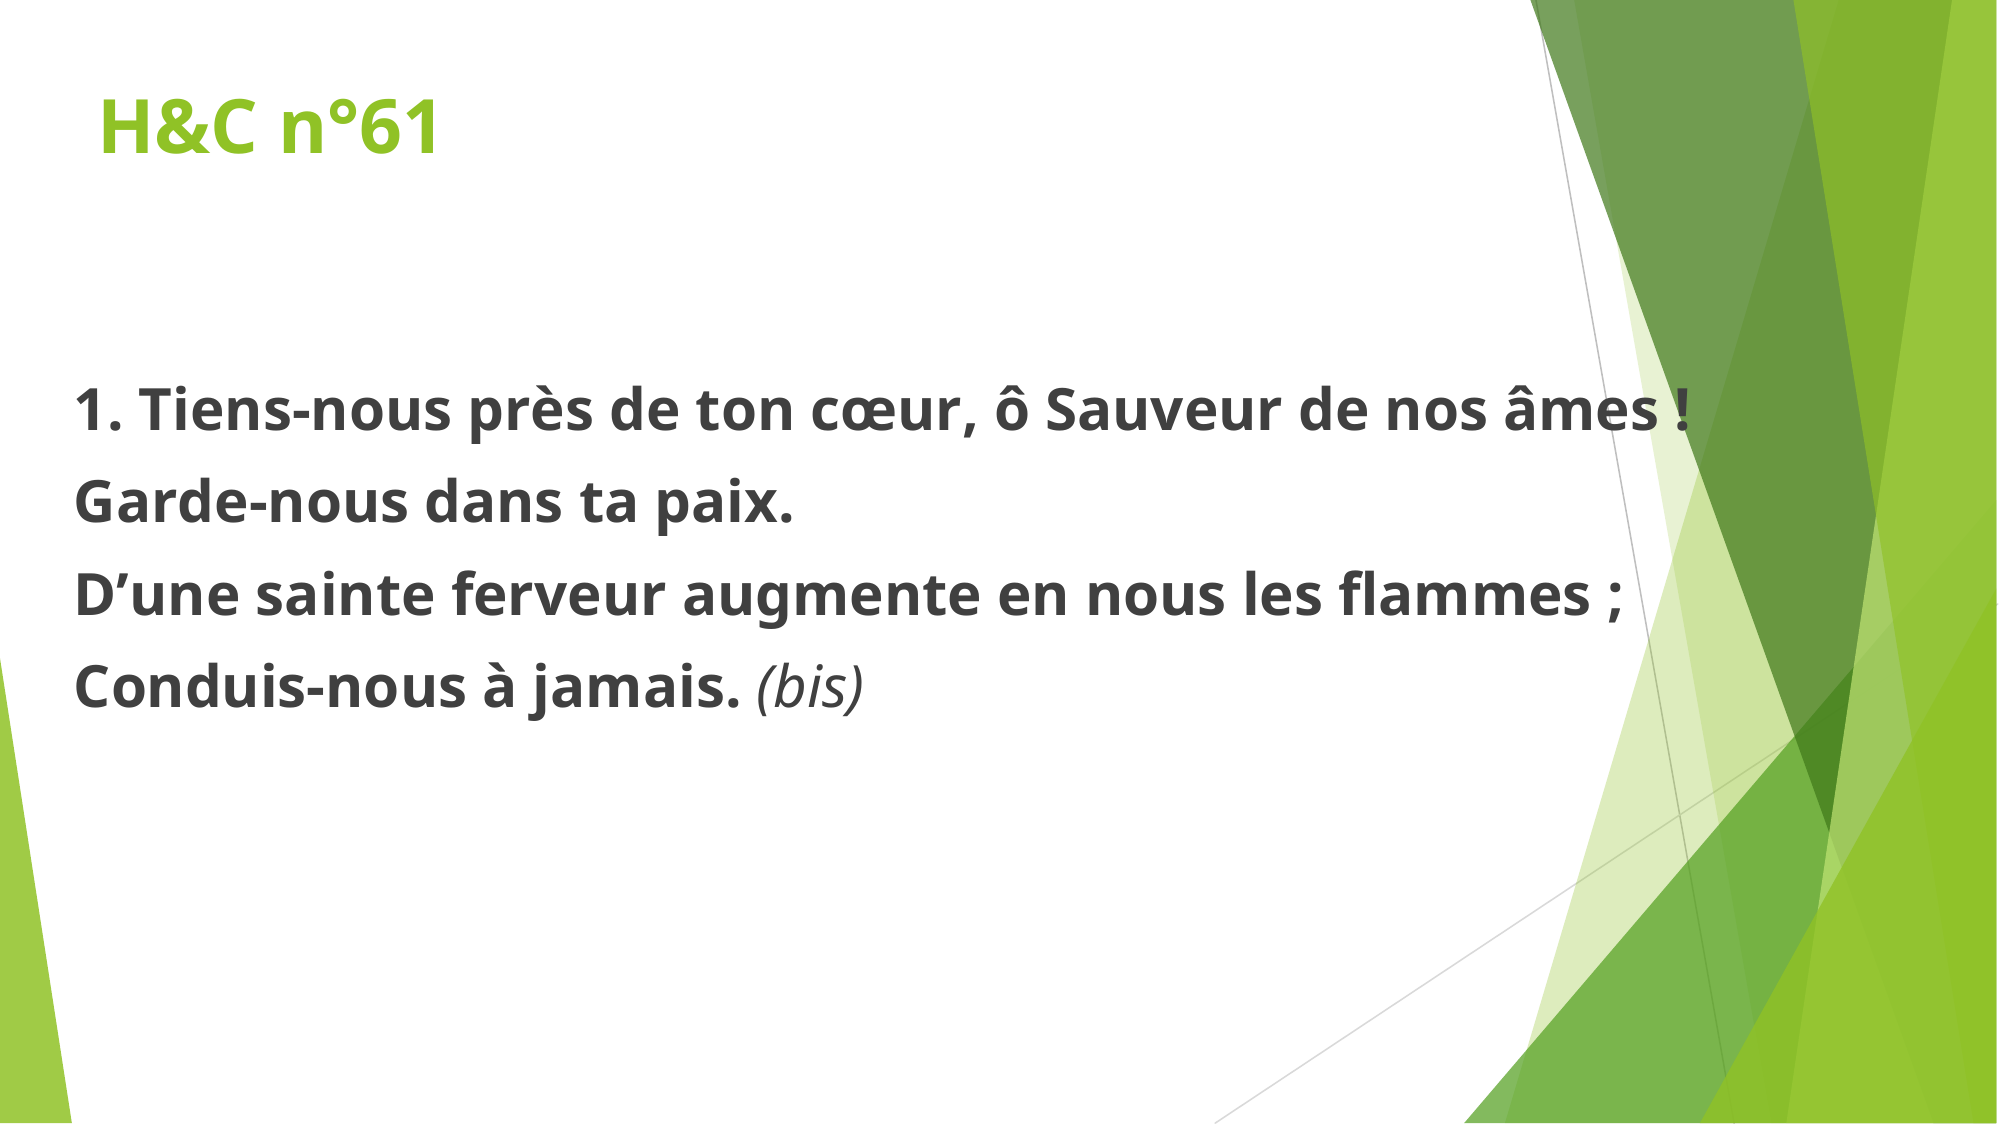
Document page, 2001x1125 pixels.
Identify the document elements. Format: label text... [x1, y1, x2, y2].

text_box 1. Tiens-nous près de ton cœur, ô Sauveur de nos âmes ! Garde-nous dans ta paix. D’une sainte ferveur augmente en nous les flammes ; Conduis-nous à jamais. (bis) [59, 354, 2001, 1037]
text_box H&C n°61 [82, 70, 1522, 178]
